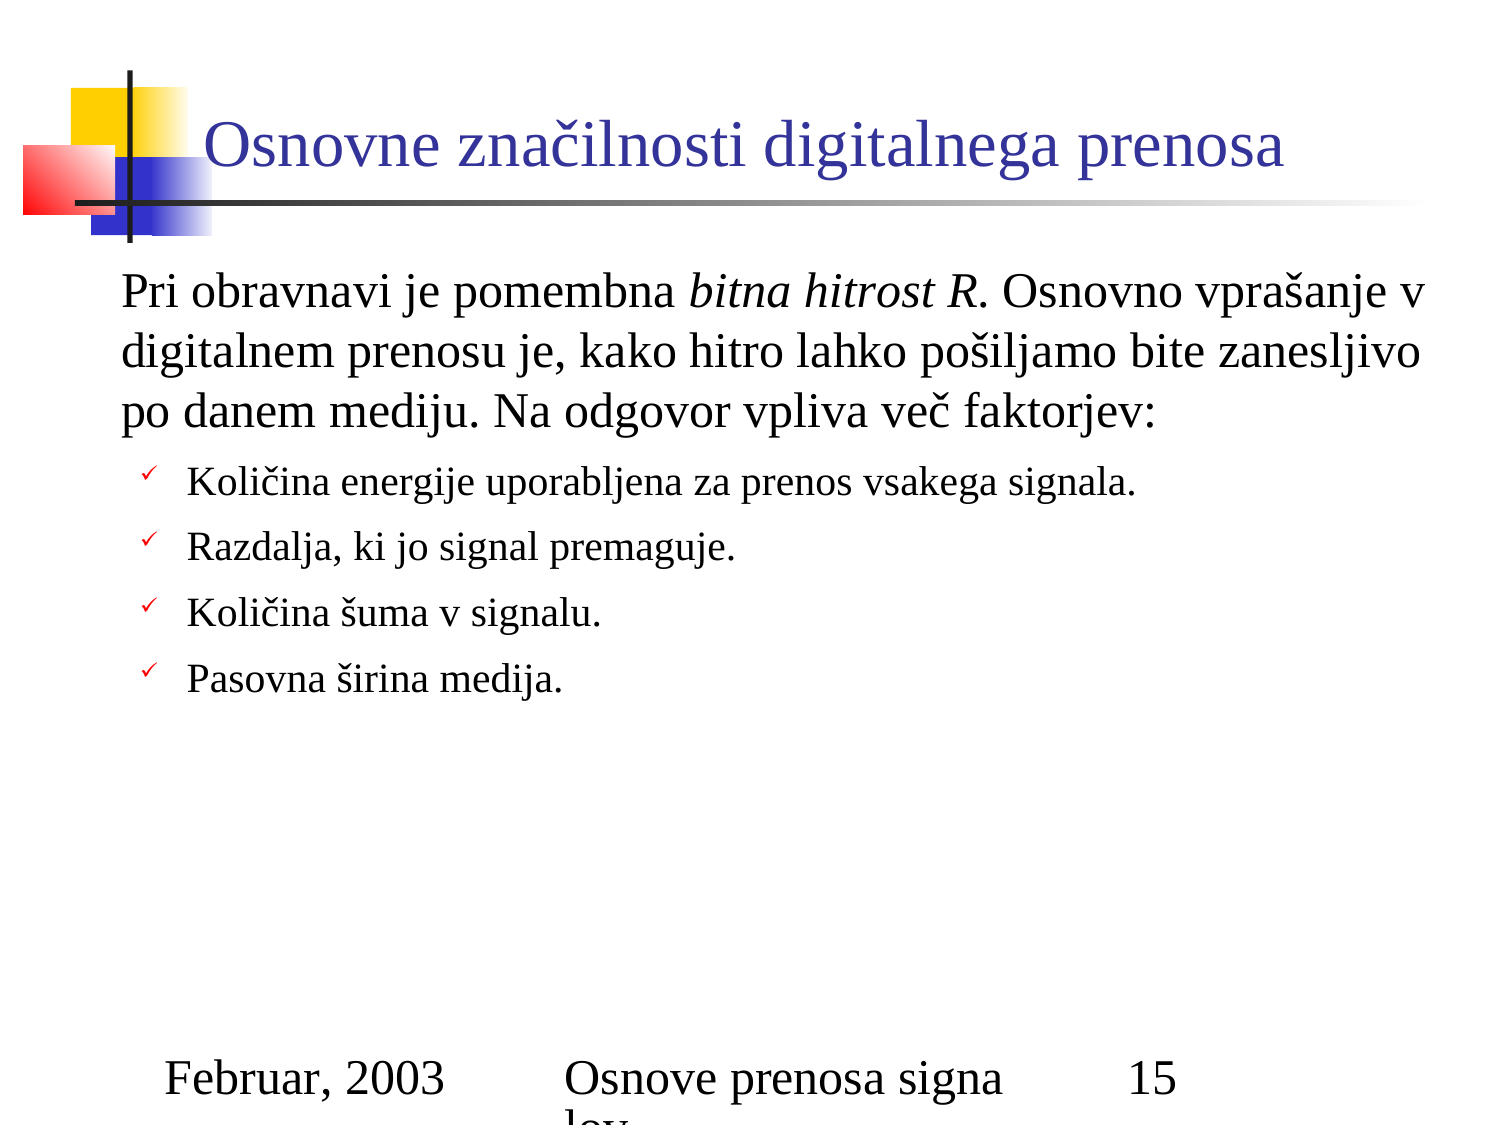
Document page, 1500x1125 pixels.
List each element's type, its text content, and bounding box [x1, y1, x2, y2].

title Osnovne značilnosti digitalnega prenosa [188, 92, 1468, 188]
list Pri obravnavi je pomembna bitna hitrost R. Osnovno vprašanje v digitalnem prenosu je, kako hitro lahko pošiljamo bite zanesljivo po danem mediju. Na odgovor vpliva več faktorjev: Količina energije uporabljena za prenos vsakega signala. Razdalja, ki jo signal premaguje. Količina šuma v signalu. Pasovna širina medija. [50, 249, 1469, 1007]
